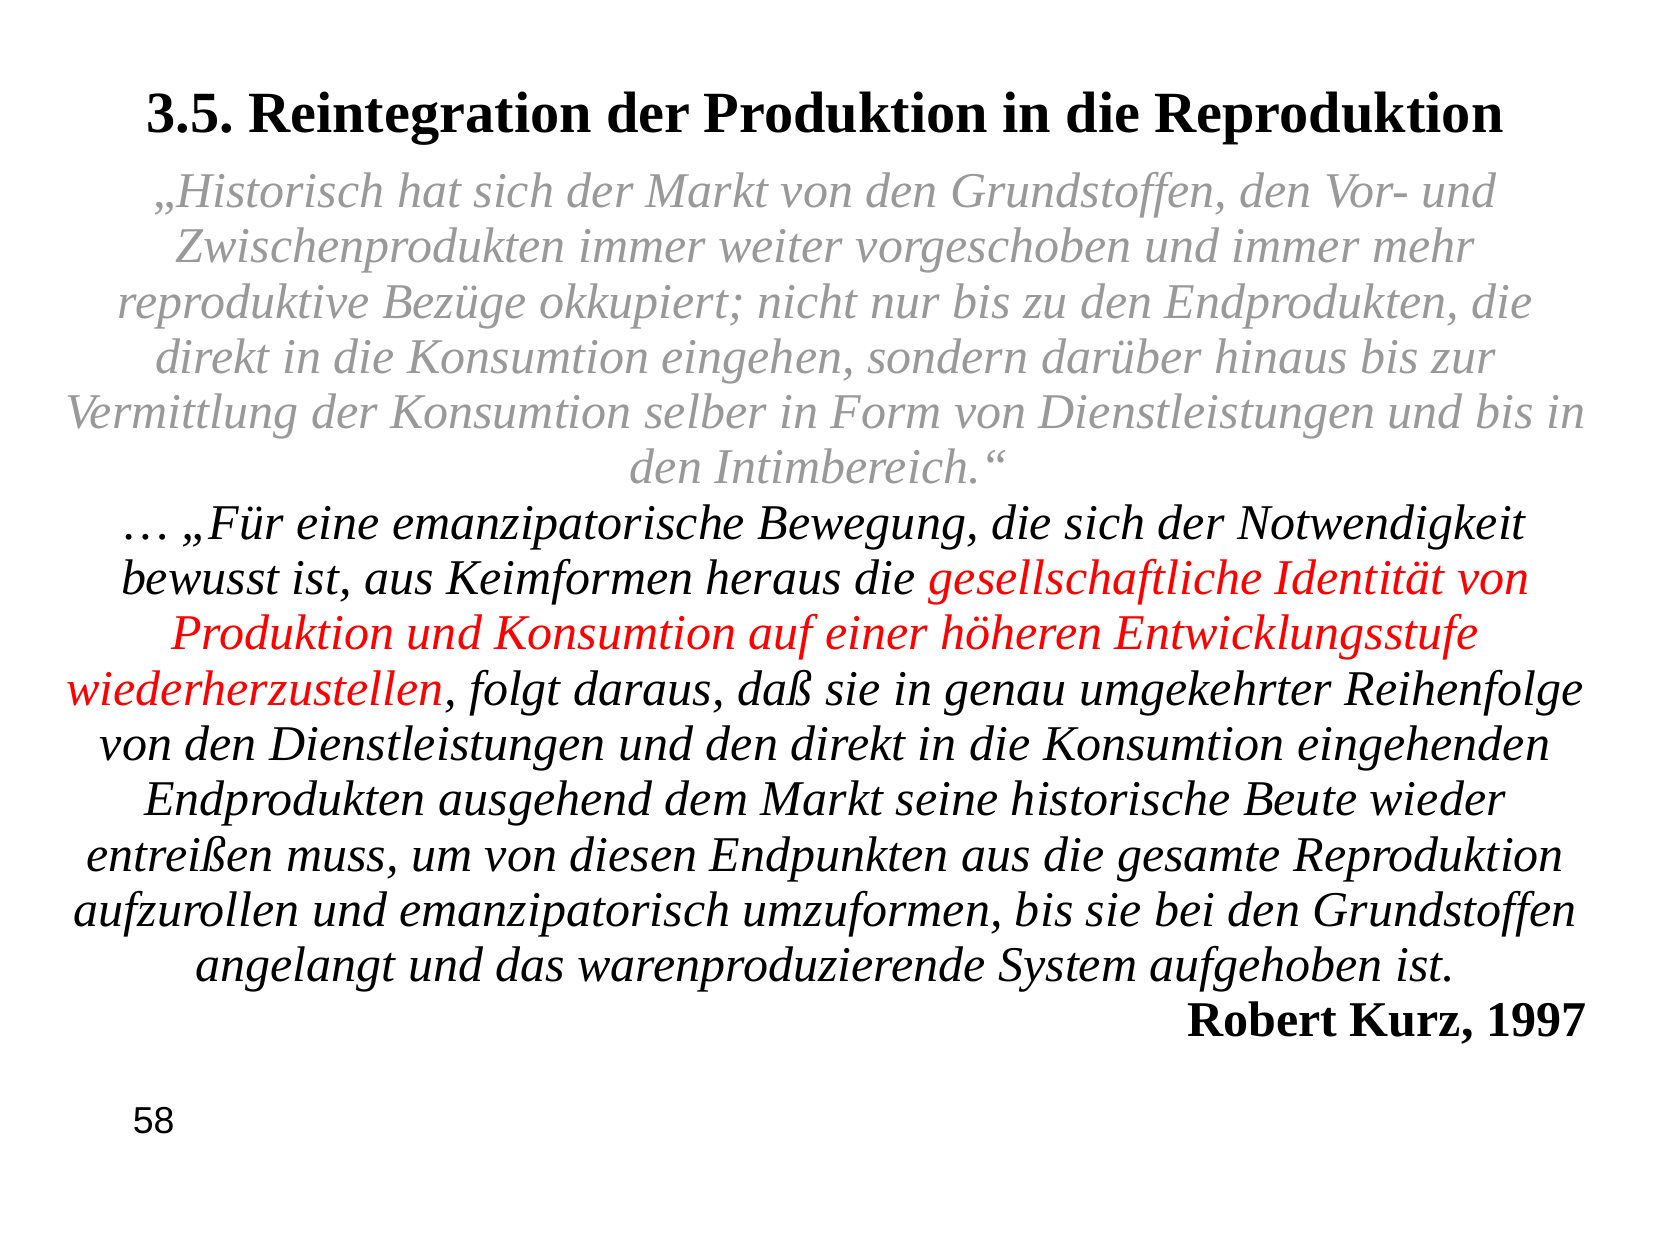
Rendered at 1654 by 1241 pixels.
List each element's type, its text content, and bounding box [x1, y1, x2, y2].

text_box <Nummer> [118, 1092, 336, 1150]
text_box 3.5. Reintegration der Produktion in die Reproduktion „Historisch hat sich der Markt von den Grundstoffen, den Vor- und Zwischenprodukten immer weiter vorgeschoben und immer mehr reproduktive Bezüge okkupiert; nicht nur bis zu den Endprodukten, die direkt in die Konsumtion eingehen, sondern darüber hinaus bis zur Vermittlung der Konsumtion selber in Form von Dienstleistungen und bis in den Intimbereich.“ … „Für eine emanzipatorische Bewegung, die sich der Notwendigkeit bewusst ist, aus Keimformen heraus die gesellschaftliche Identität von Produktion und Konsumtion auf einer höheren Entwicklungsstufe wiederherzustellen, folgt daraus, daß sie in genau umgekehrter Reihenfolge von den Dienstleistungen und den direkt in die Konsumtion eingehenden Endprodukten ausgehend dem Markt seine historische Beute wieder entreißen muss, um von diesen Endpunkten aus die gesamte Reproduktion aufzurollen und emanzipatorisch umzuformen, bis sie bei den Grundstoffen angelangt und das warenproduzierende System aufgehoben ist. Robert Kurz, 1997 [50, 73, 1604, 1055]
